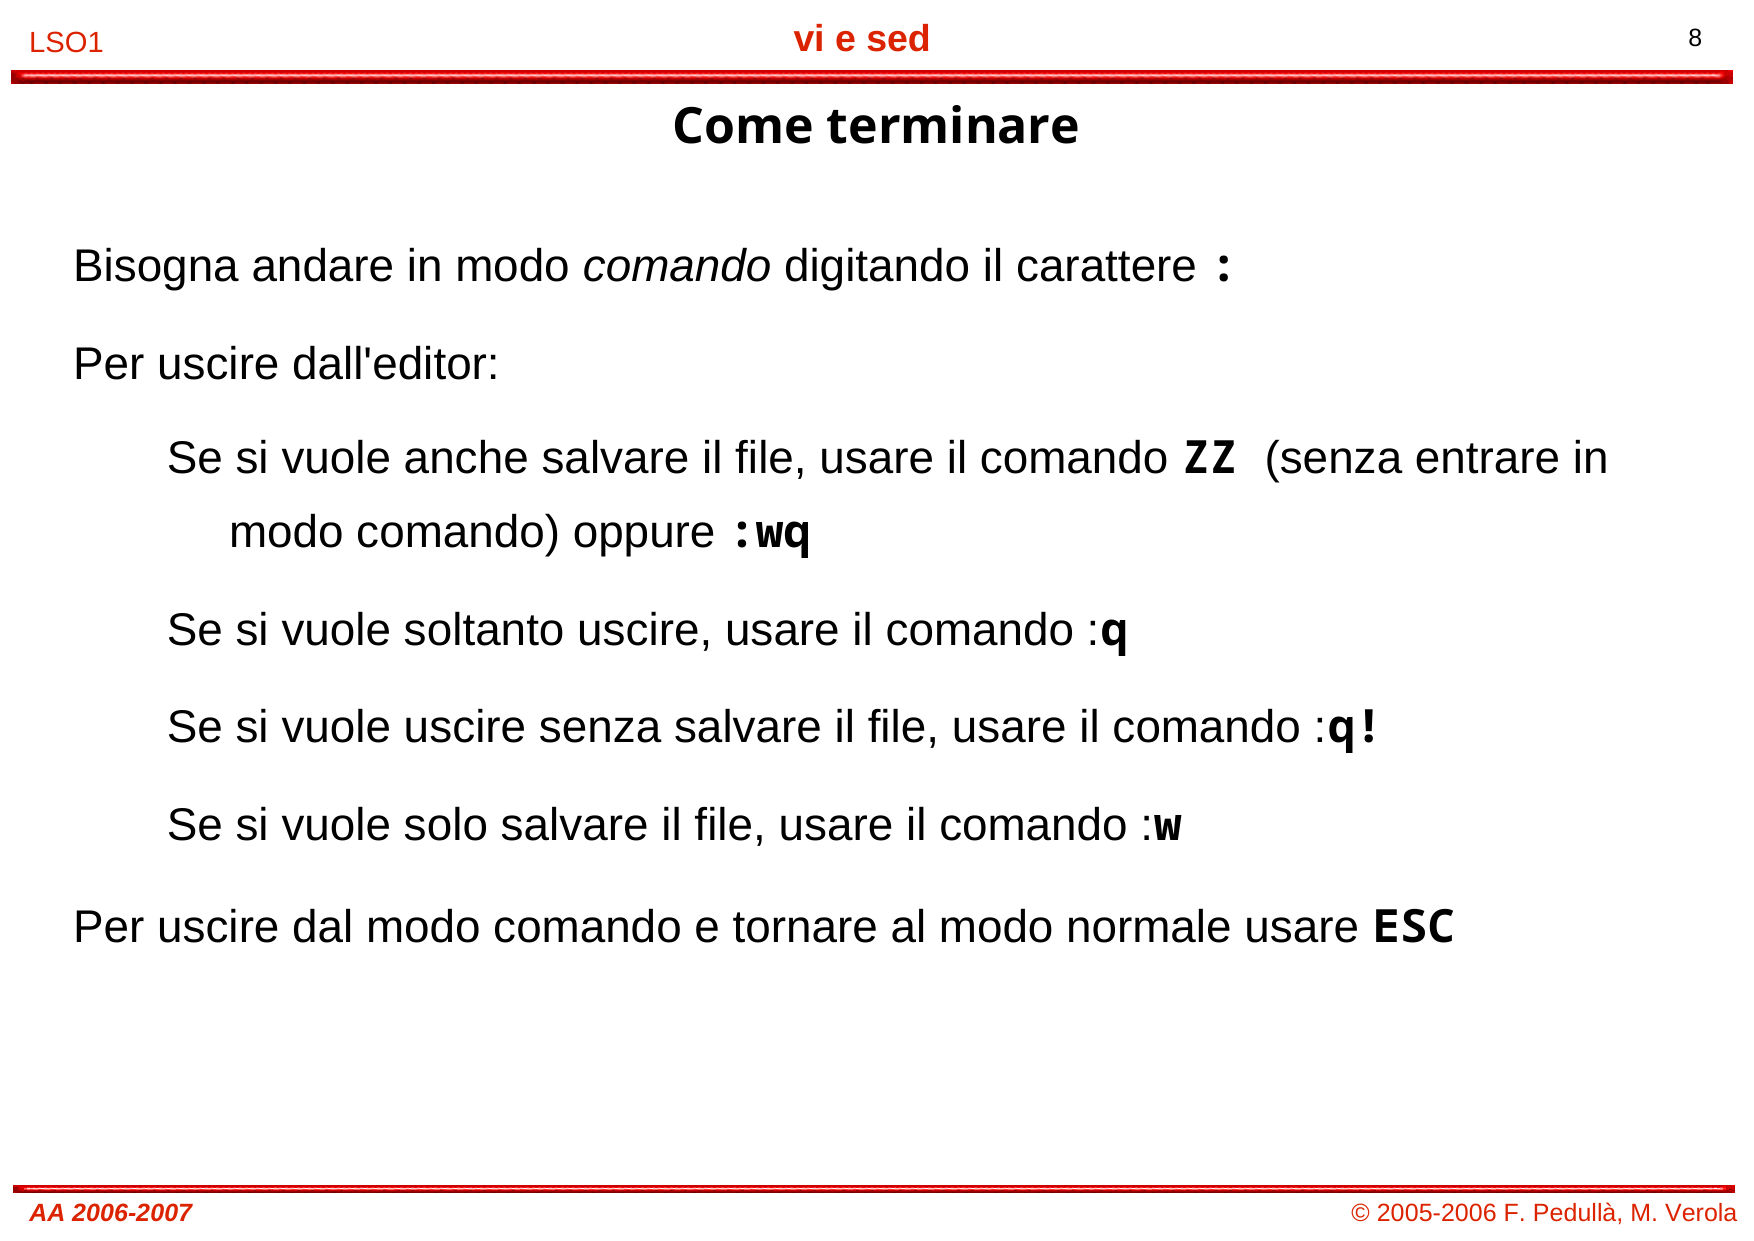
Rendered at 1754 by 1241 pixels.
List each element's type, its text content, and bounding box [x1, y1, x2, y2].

list Bisogna andare in modo comando digitando il carattere : Per uscire dall'editor: Se si vuole anche salvare il file, usare il comando ZZ (senza entrare in modo comando) oppure :wq Se si vuole soltanto uscire, usare il comando :q Se si vuole uscire senza salvare il file, usare il comando :q! Se si vuole solo salvare il file, usare il comando :w Per uscire dal modo comando e tornare al modo normale usare ESC [58, 224, 1696, 903]
title Come terminare [363, 78, 1390, 174]
picture [11, 70, 1733, 84]
picture [13, 1185, 1735, 1193]
